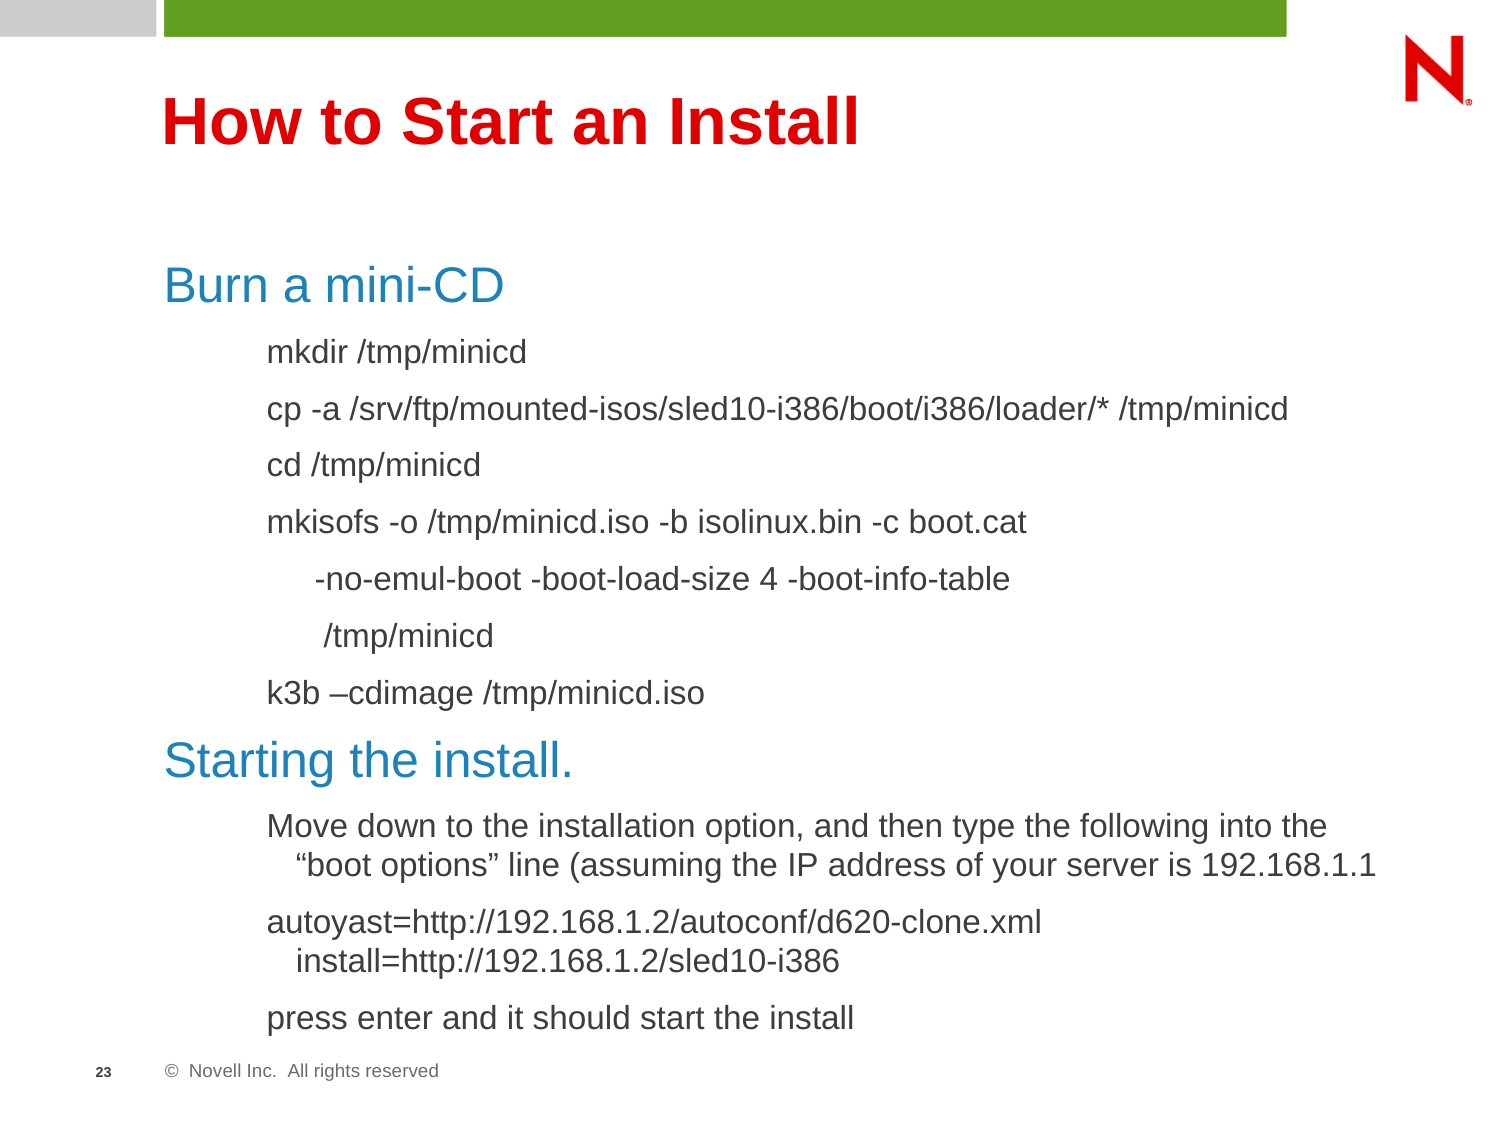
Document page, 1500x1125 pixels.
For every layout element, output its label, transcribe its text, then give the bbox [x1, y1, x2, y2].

title How to Start an Install [161, 41, 1383, 205]
list Burn a mini-CD mkdir /tmp/minicd cp -a /srv/ftp/mounted-isos/sled10-i386/boot/i386/loader/* /tmp/minicd cd /tmp/minicd mkisofs -o /tmp/minicd.iso -b isolinux.bin -c boot.cat -no-emul-boot -boot-load-size 4 -boot-info-table /tmp/minicd k3b –cdimage /tmp/minicd.iso Starting the install. Move down to the installation option, and then type the following into the “boot options” line (assuming the IP address of your server is 192.168.1.1 autoyast=http://192.168.1.2/autoconf/d620-clone.xml install=http://192.168.1.2/sled10-i386 press enter and it should start the install [163, 254, 1404, 1030]
picture [1403, 32, 1473, 107]
